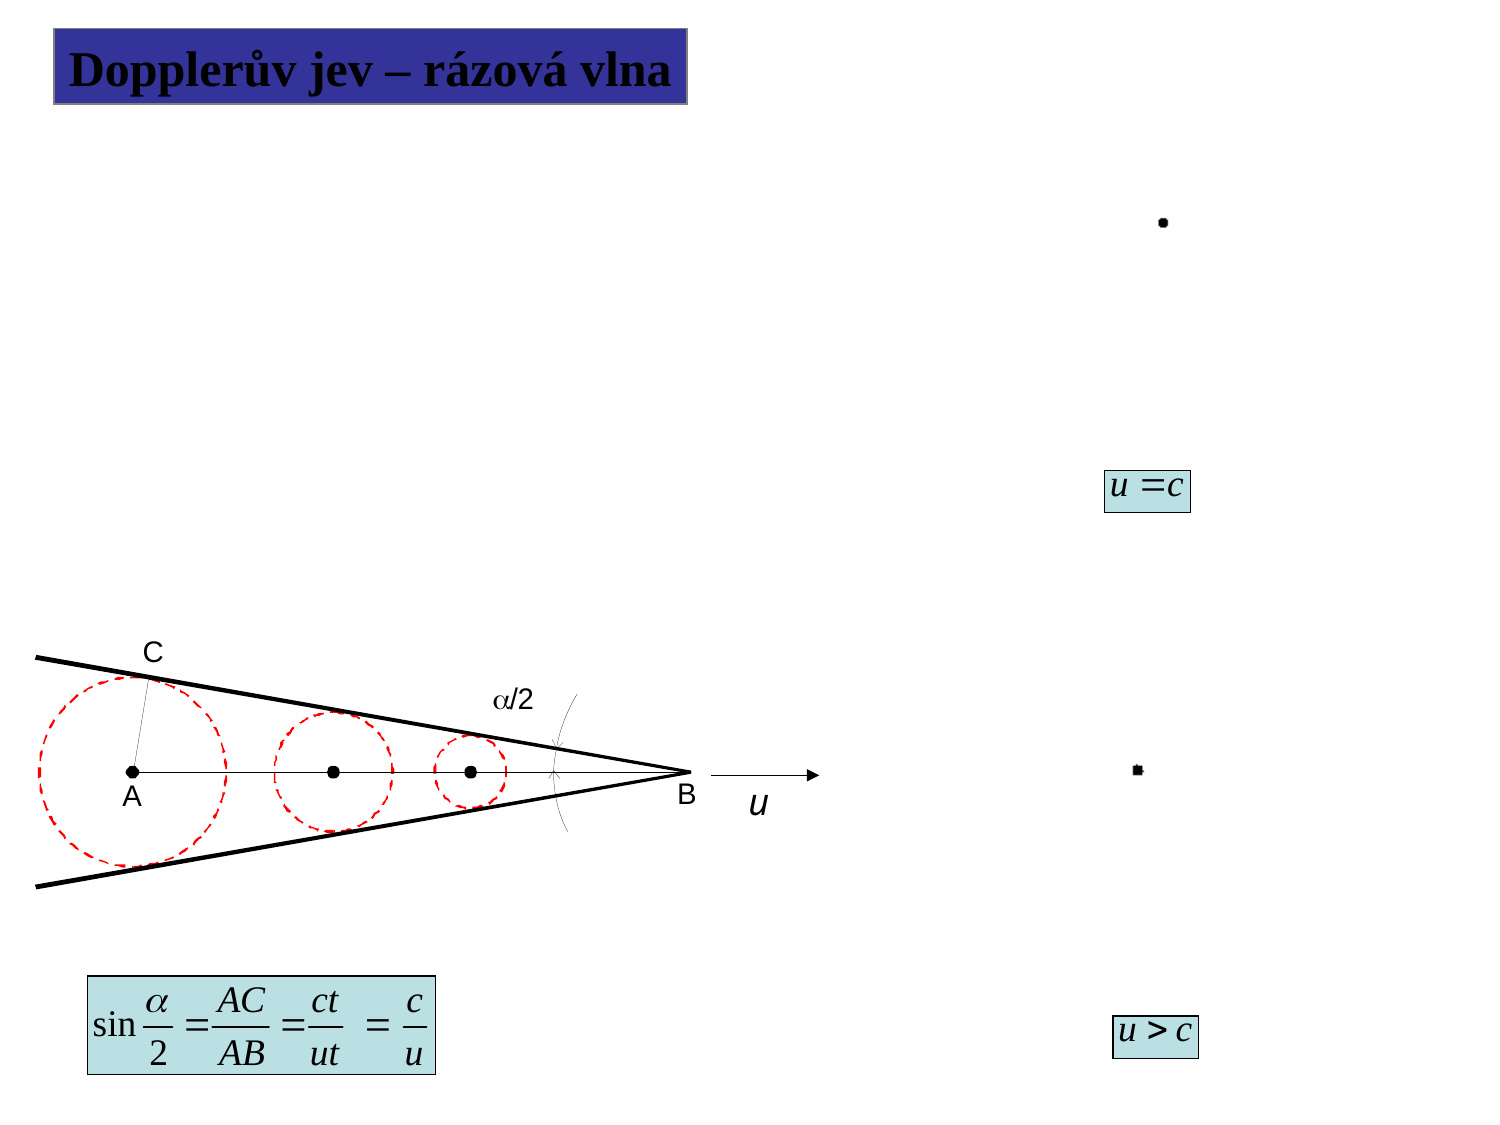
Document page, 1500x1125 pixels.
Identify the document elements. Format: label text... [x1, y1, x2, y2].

chart [1113, 1016, 1198, 1058]
chart [33, 639, 699, 892]
chart [1105, 471, 1190, 512]
picture [938, 18, 1389, 470]
chart [744, 790, 778, 826]
picture [950, 564, 1401, 1015]
text_box Dopplerův jev – rázová vlna [54, 28, 687, 104]
chart [88, 976, 435, 1074]
